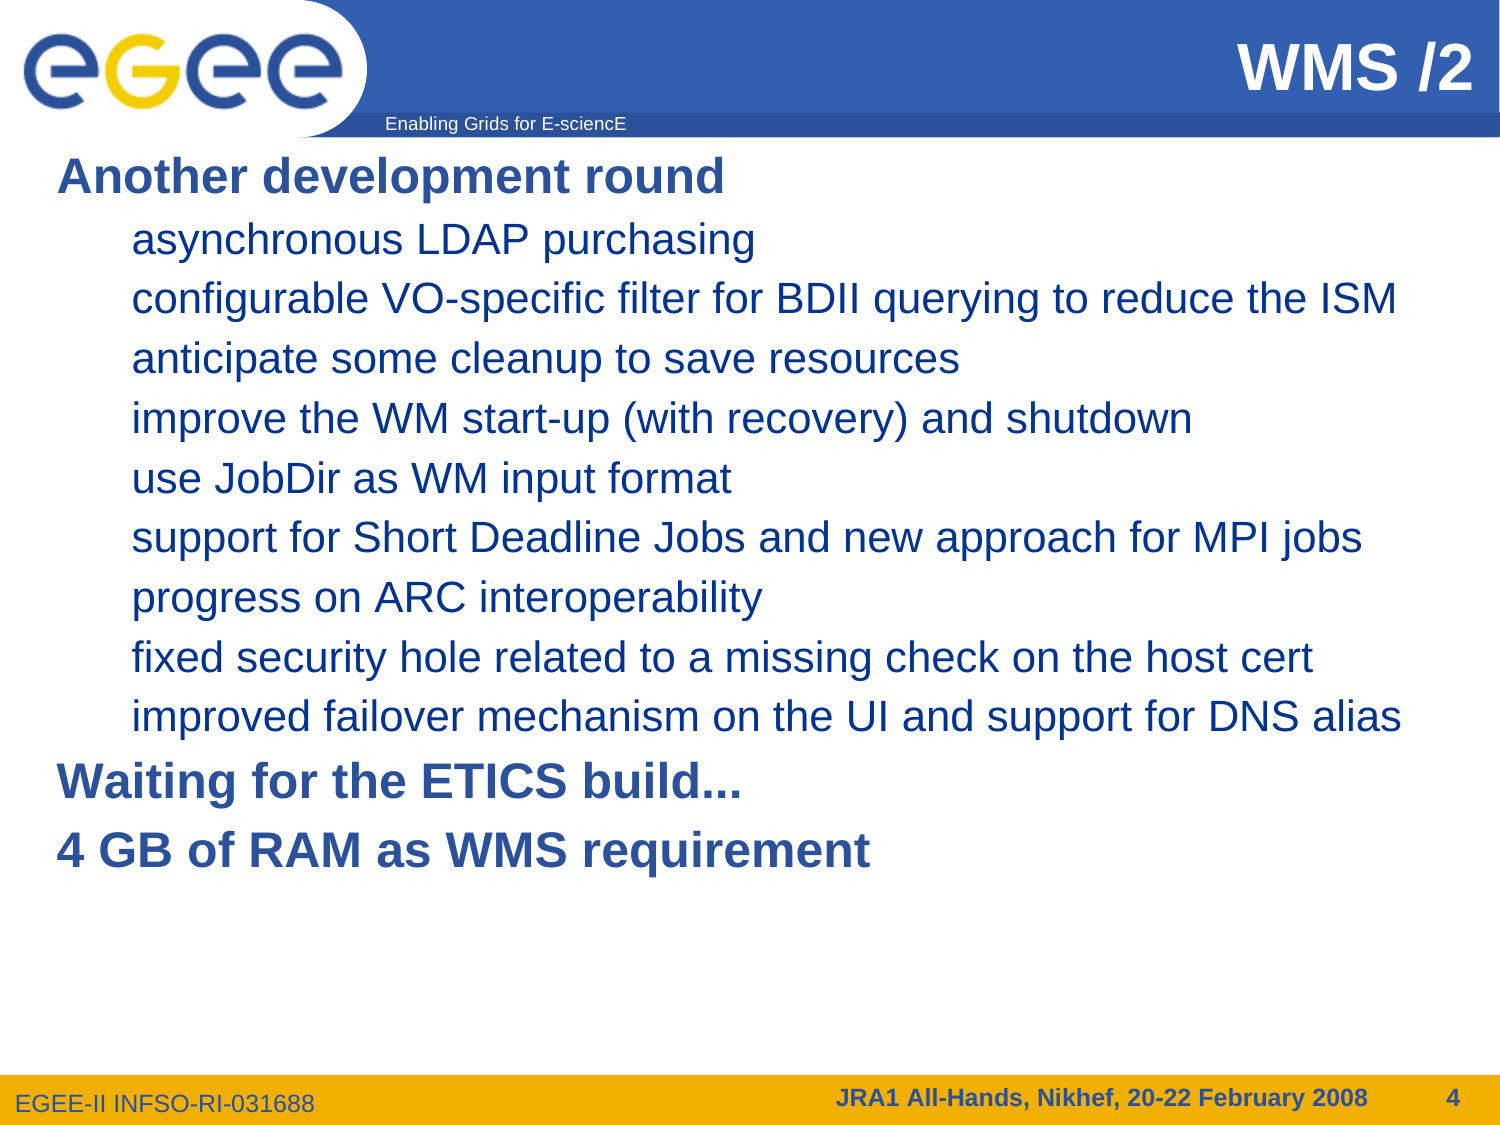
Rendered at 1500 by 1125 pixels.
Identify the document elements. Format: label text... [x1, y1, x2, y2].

title WMS /2 [369, 0, 1475, 148]
picture [18, 30, 349, 112]
list Another development round asynchronous LDAP purchasing configurable VO-specific filter for BDII querying to reduce the ISM anticipate some cleanup to save resources improve the WM start-up (with recovery) and shutdown use JobDir as WM input format support for Short Deadline Jobs and new approach for MPI jobs progress on ARC interoperability fixed security hole related to a missing check on the host cert improved failover mechanism on the UI and support for DNS alias Waiting for the ETICS build... 4 GB of RAM as WMS requirement [56, 148, 1466, 1083]
